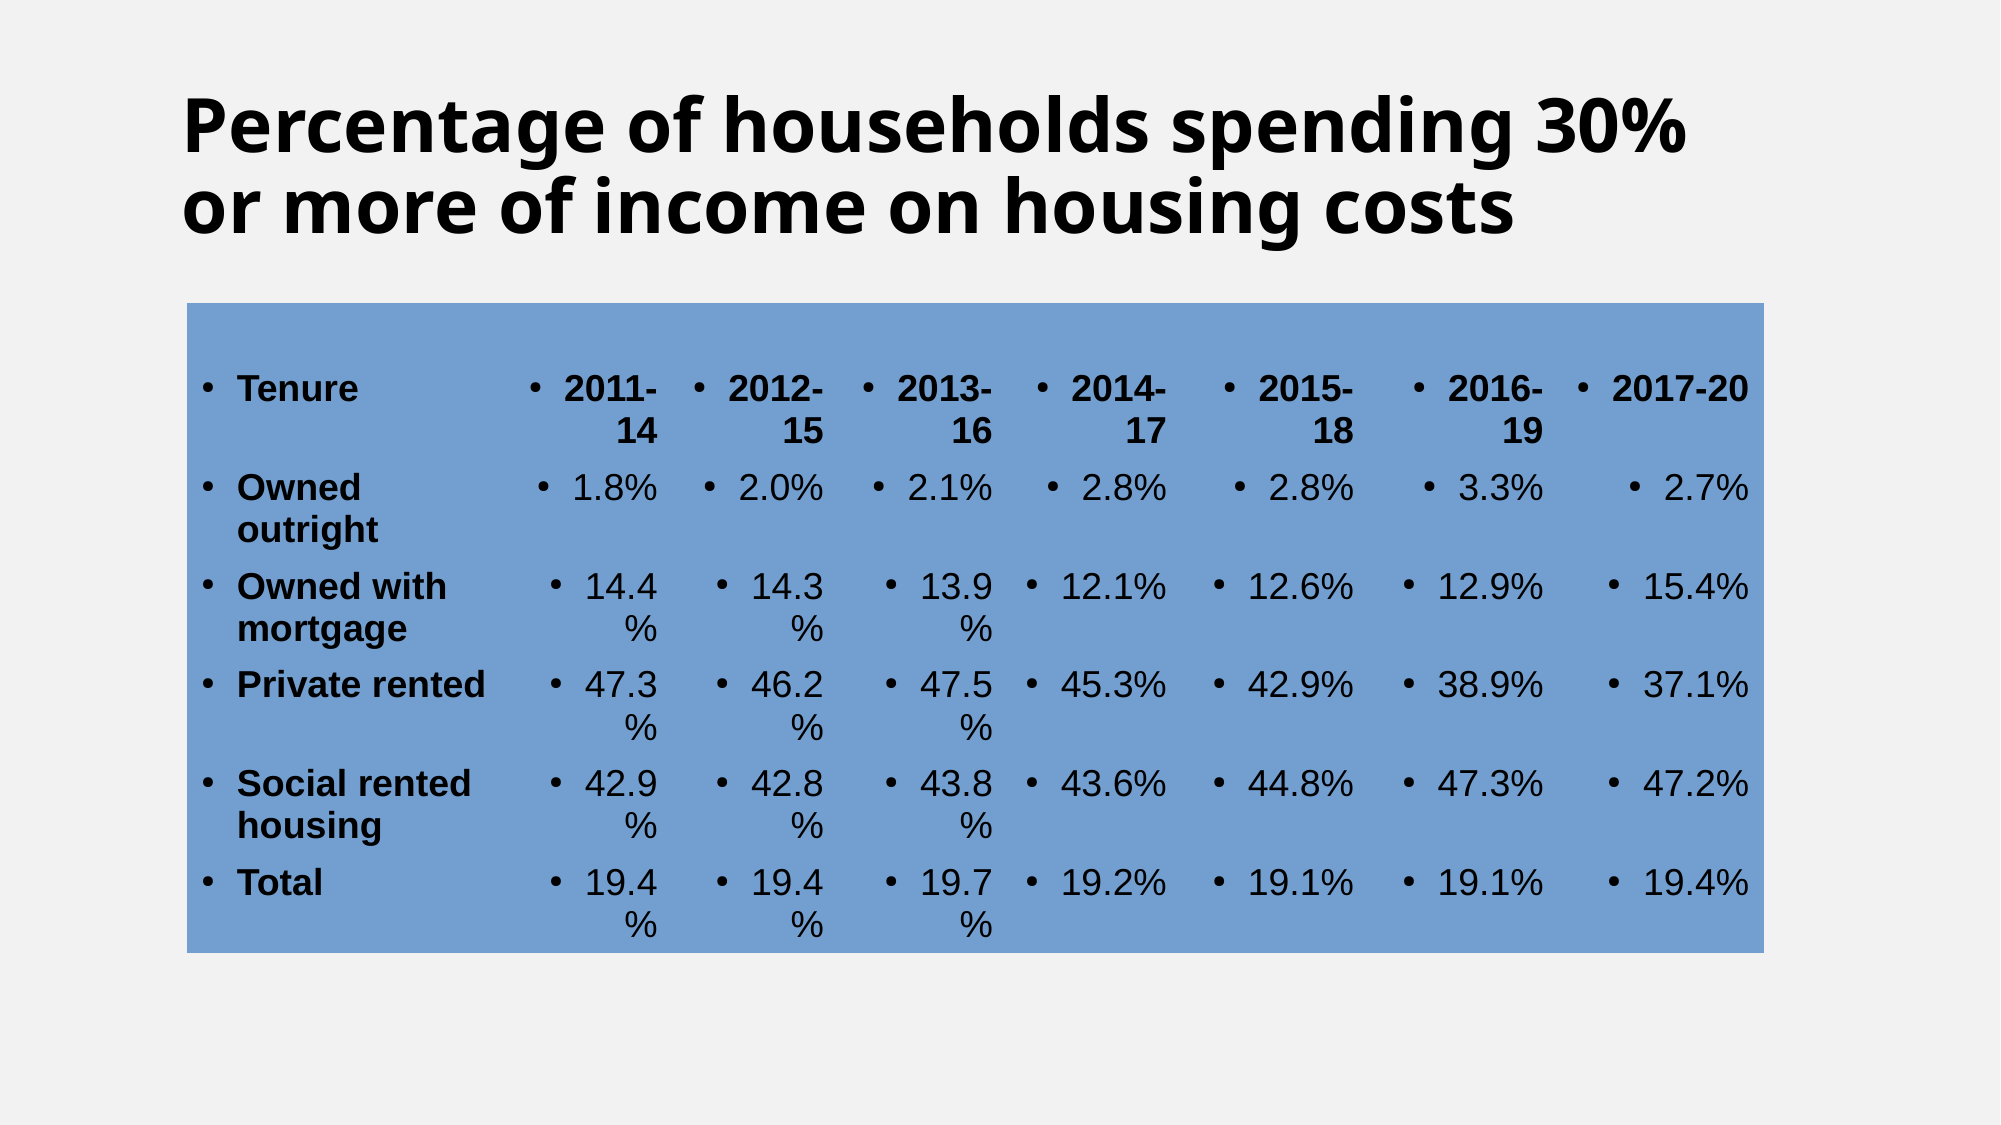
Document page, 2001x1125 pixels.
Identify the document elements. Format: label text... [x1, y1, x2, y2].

table_cell 37.1% [1558, 657, 1764, 755]
table_cell 2.0% [672, 459, 839, 558]
table_cell 2.1% [839, 459, 1007, 558]
table_cell 2014-17 [1007, 360, 1182, 459]
table_cell 2.8% [1182, 459, 1369, 558]
table_cell 45.3% [1007, 657, 1182, 755]
table_cell Social rented housing [187, 755, 509, 854]
table_header [1558, 303, 1764, 360]
table_header [1182, 303, 1369, 360]
table_cell 2013-16 [839, 360, 1007, 459]
table_cell 46.2% [672, 657, 839, 755]
table_cell 43.8% [839, 755, 1007, 854]
table_cell 2.7% [1558, 459, 1764, 558]
table_cell Private rented [187, 657, 509, 755]
table_cell 19.4% [672, 854, 839, 953]
table_cell 14.3% [672, 558, 839, 657]
table_cell 47.5% [839, 657, 1007, 755]
table_cell 19.4% [1558, 854, 1764, 953]
table_cell 38.9% [1369, 657, 1558, 755]
table_cell 47.2% [1558, 755, 1764, 854]
table_cell 12.6% [1182, 558, 1369, 657]
table_cell 44.8% [1182, 755, 1369, 854]
table_cell Owned outright [187, 459, 509, 558]
table_cell 42.9% [1182, 657, 1369, 755]
table_cell 1.8% [509, 459, 672, 558]
table_cell 19.7% [839, 854, 1007, 953]
table_cell 2016-19 [1369, 360, 1558, 459]
table_cell 14.4% [509, 558, 672, 657]
table_header [187, 303, 1007, 360]
table_cell 19.1% [1182, 854, 1369, 953]
table_cell 42.8% [672, 755, 839, 854]
table_cell 19.1% [1369, 854, 1558, 953]
table_cell 2017-20 [1558, 360, 1764, 459]
table_header [1369, 303, 1558, 360]
table_cell 47.3% [1369, 755, 1558, 854]
table_cell 2012-15 [672, 360, 839, 459]
table_cell 15.4% [1558, 558, 1764, 657]
table_cell Owned with mortgage [187, 558, 509, 657]
table_cell 19.4% [509, 854, 672, 953]
table_cell 2.8% [1007, 459, 1182, 558]
table_cell 13.9% [839, 558, 1007, 657]
table_header [1007, 303, 1182, 360]
table_cell 2011-14 [509, 360, 672, 459]
table_cell 3.3% [1369, 459, 1558, 558]
table_cell 19.2% [1007, 854, 1182, 953]
table_cell 47.3% [509, 657, 672, 755]
table_cell 2015-18 [1182, 360, 1369, 459]
table_cell 43.6% [1007, 755, 1182, 854]
table_cell 42.9% [509, 755, 672, 854]
table_cell Tenure [187, 360, 509, 459]
table_cell 12.1% [1007, 558, 1182, 657]
table_cell 12.9% [1369, 558, 1558, 657]
table_cell Total [187, 854, 509, 953]
title Percentage of households spending 30% or more of income on housing costs [166, 59, 1786, 278]
